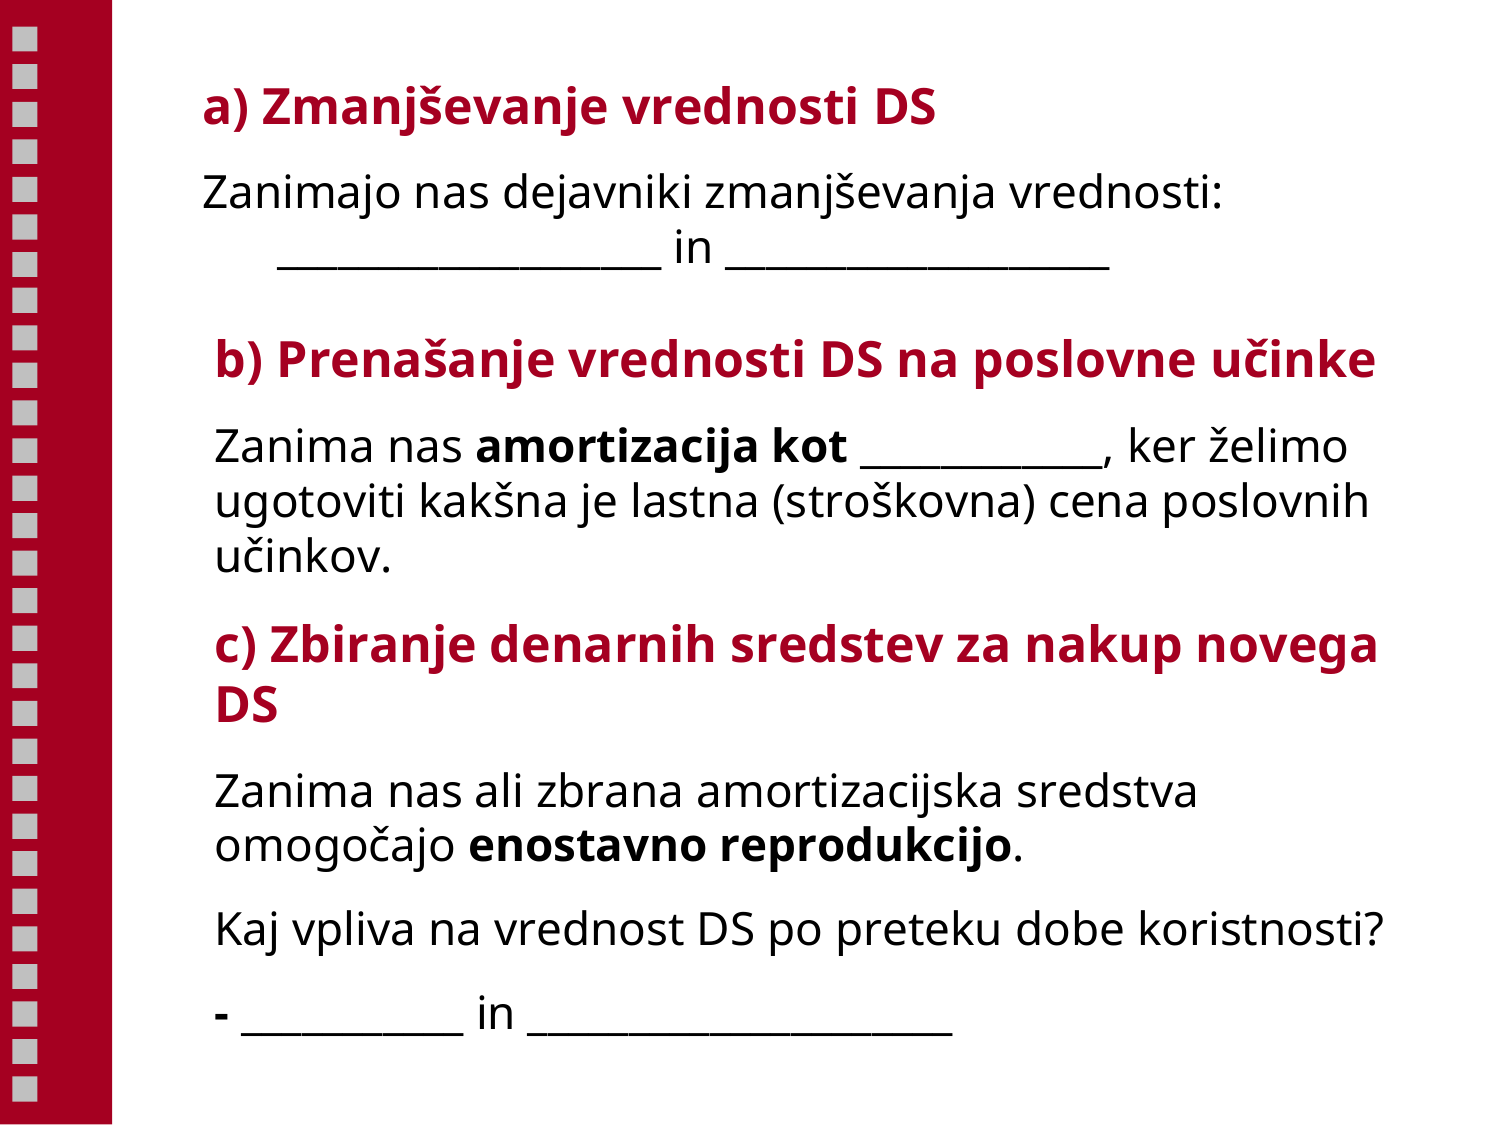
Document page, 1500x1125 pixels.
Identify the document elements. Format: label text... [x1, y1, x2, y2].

text_box a) Zmanjševanje vrednosti DS Zanimajo nas dejavniki zmanjševanja vrednosti: ___________________ in ___________________ [187, 66, 1338, 281]
text_box b) Prenašanje vrednosti DS na poslovne učinke Zanima nas amortizacija kot ____________, ker želimo ugotoviti kakšna je lastna (stroškovna) cena poslovnih učinkov. c) Zbiranje denarnih sredstev za nakup novega DS Zanima nas ali zbrana amortizacijska sredstva omogočajo enostavno reprodukcijo. Kaj vpliva na vrednost DS po preteku dobe koristnosti? - ___________ in _____________________ [199, 320, 1426, 1047]
